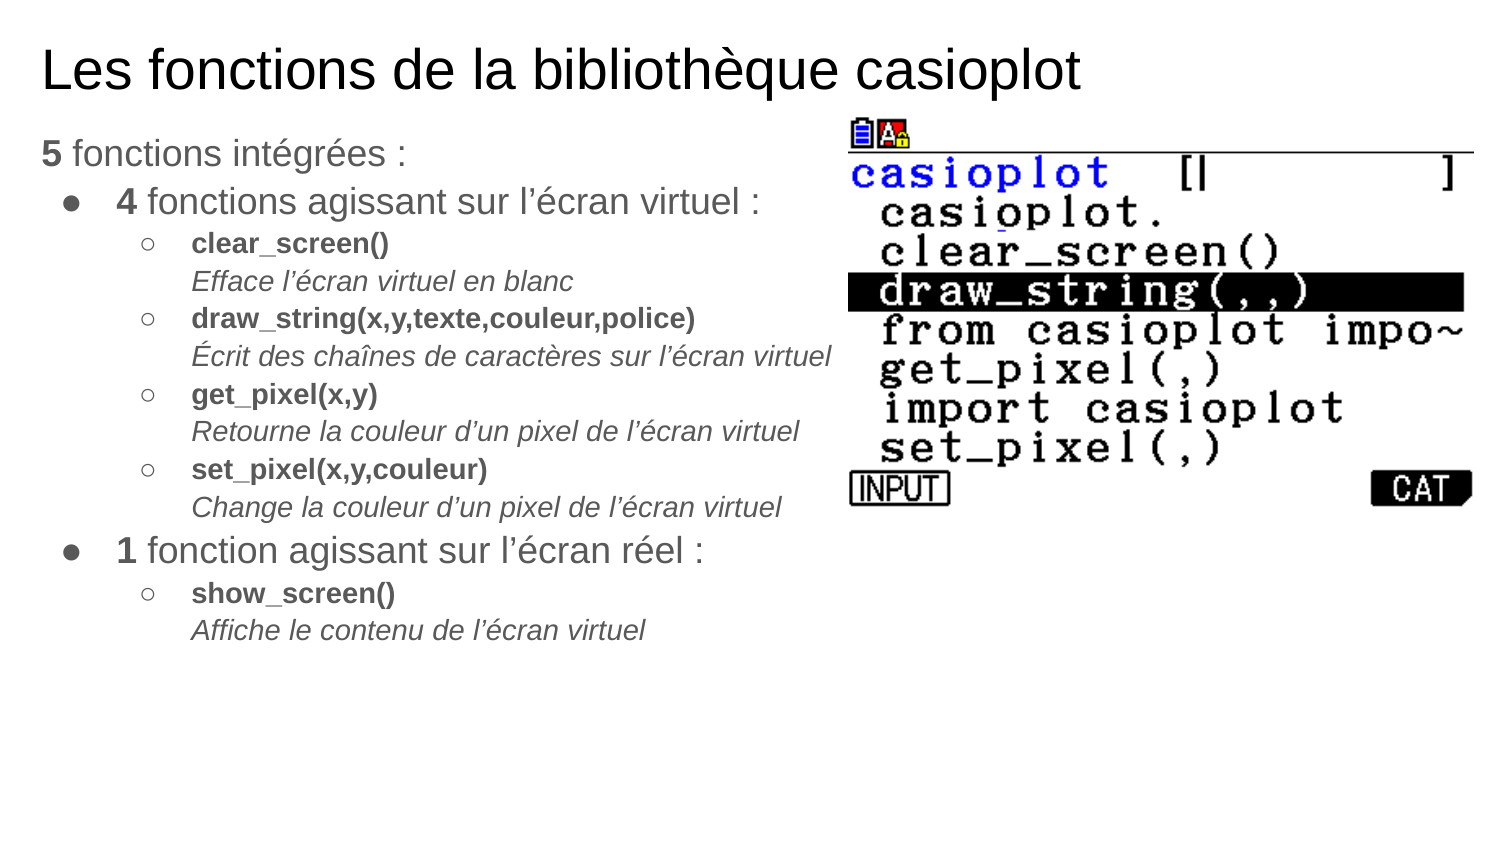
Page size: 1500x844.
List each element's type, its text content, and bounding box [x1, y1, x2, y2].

list 5 fonctions intégrées : 4 fonctions agissant sur l’écran virtuel : clear_screen() Efface l’écran virtuel en blanc draw_string(x,y,texte,couleur,police) Écrit des chaînes de caractères sur l’écran virtuel get_pixel(x,y) Retourne la couleur d’un pixel de l’écran virtuel set_pixel(x,y,couleur) Change la couleur d’un pixel de l’écran virtuel 1 fonction agissant sur l’écran réel : show_screen() Affiche le contenu de l’écran virtuel [26, 116, 849, 833]
title Les fonctions de la bibliothèque casioplot [26, 23, 1424, 116]
picture [848, 116, 1474, 508]
